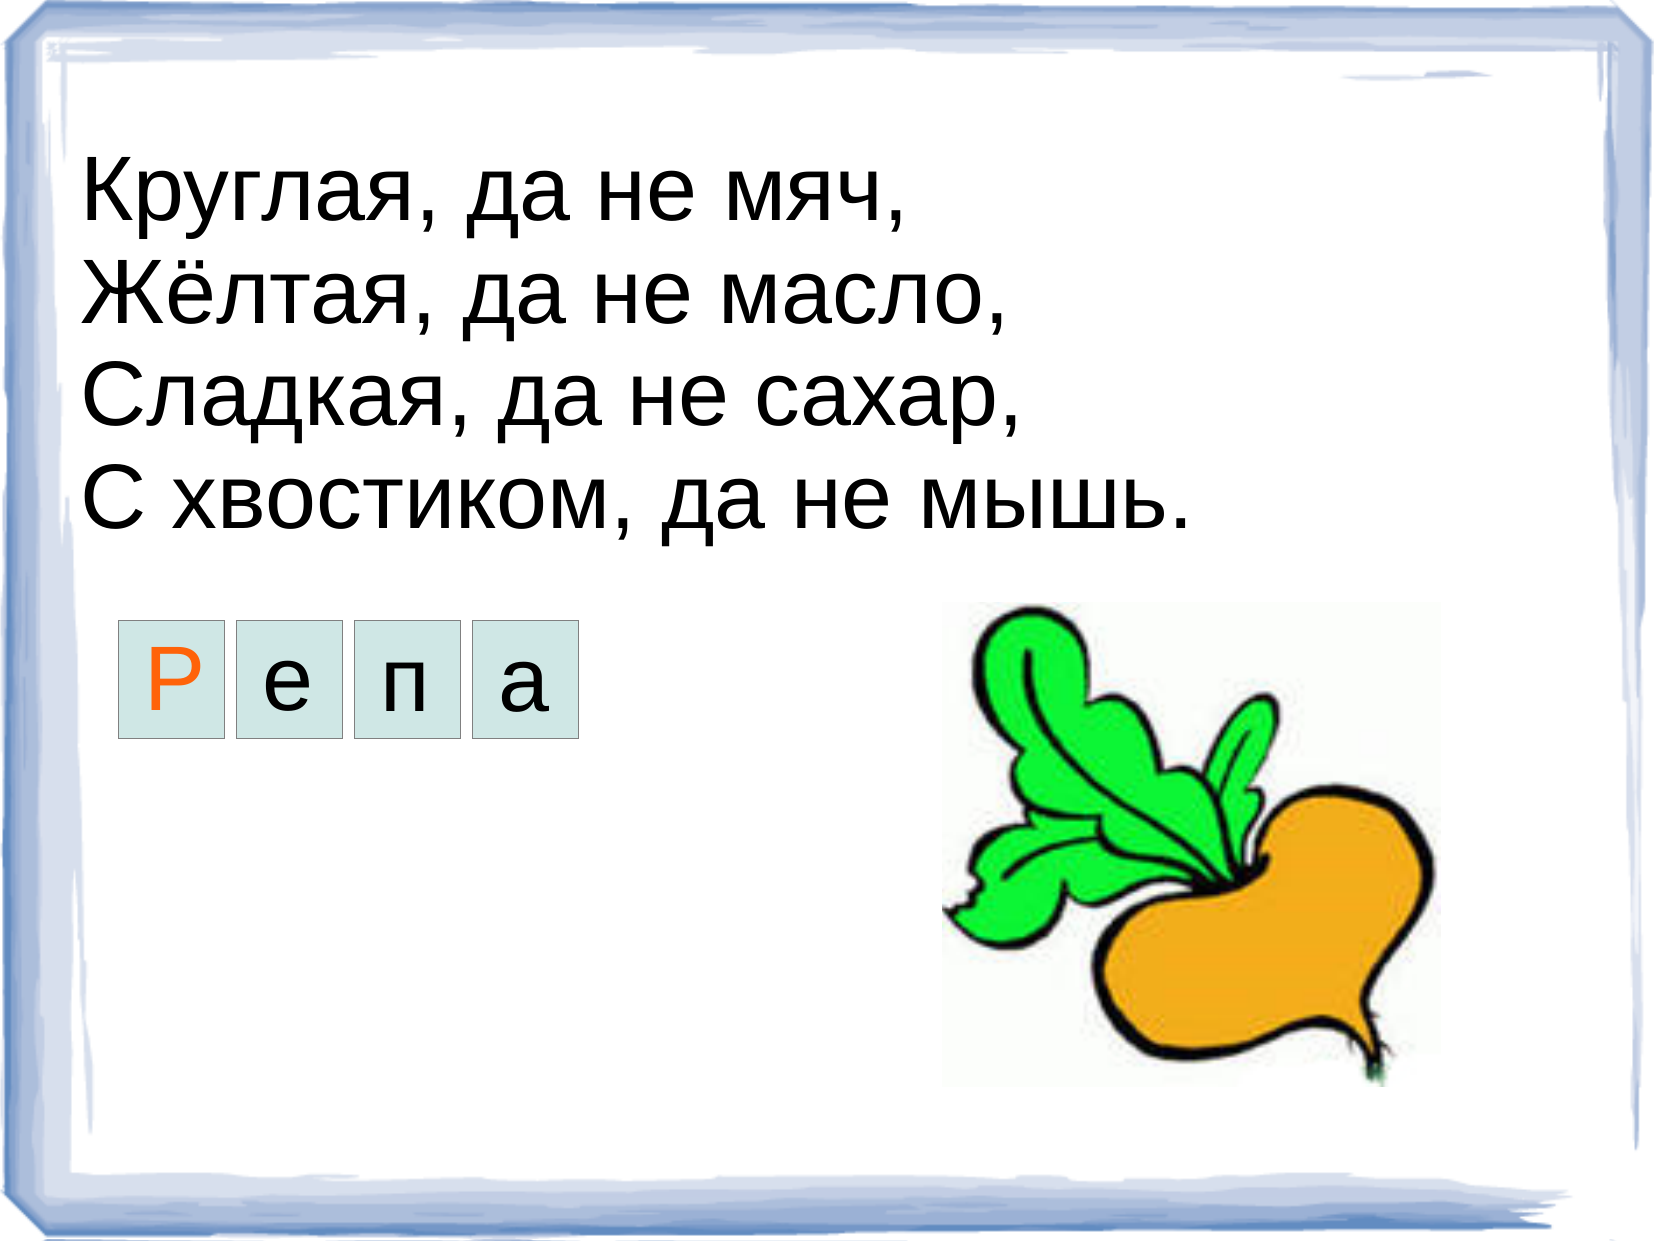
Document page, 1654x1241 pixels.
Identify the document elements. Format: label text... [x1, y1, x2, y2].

text_box [354, 620, 366, 739]
text_box [565, 620, 579, 739]
text_box Круглая, да не мяч, Жёлтая, да не масло, Сладкая, да не сахар, С хвостиком, да не мышь. [65, 130, 1218, 556]
text_box [446, 620, 461, 739]
text_box п [366, 620, 446, 739]
text_box [472, 620, 484, 739]
text_box а [484, 620, 565, 739]
text_box Р [129, 620, 213, 739]
text_box [213, 620, 225, 739]
text_box [236, 620, 343, 739]
text_box е [248, 620, 329, 738]
text_box [118, 620, 129, 739]
picture [0, 0, 1654, 1241]
